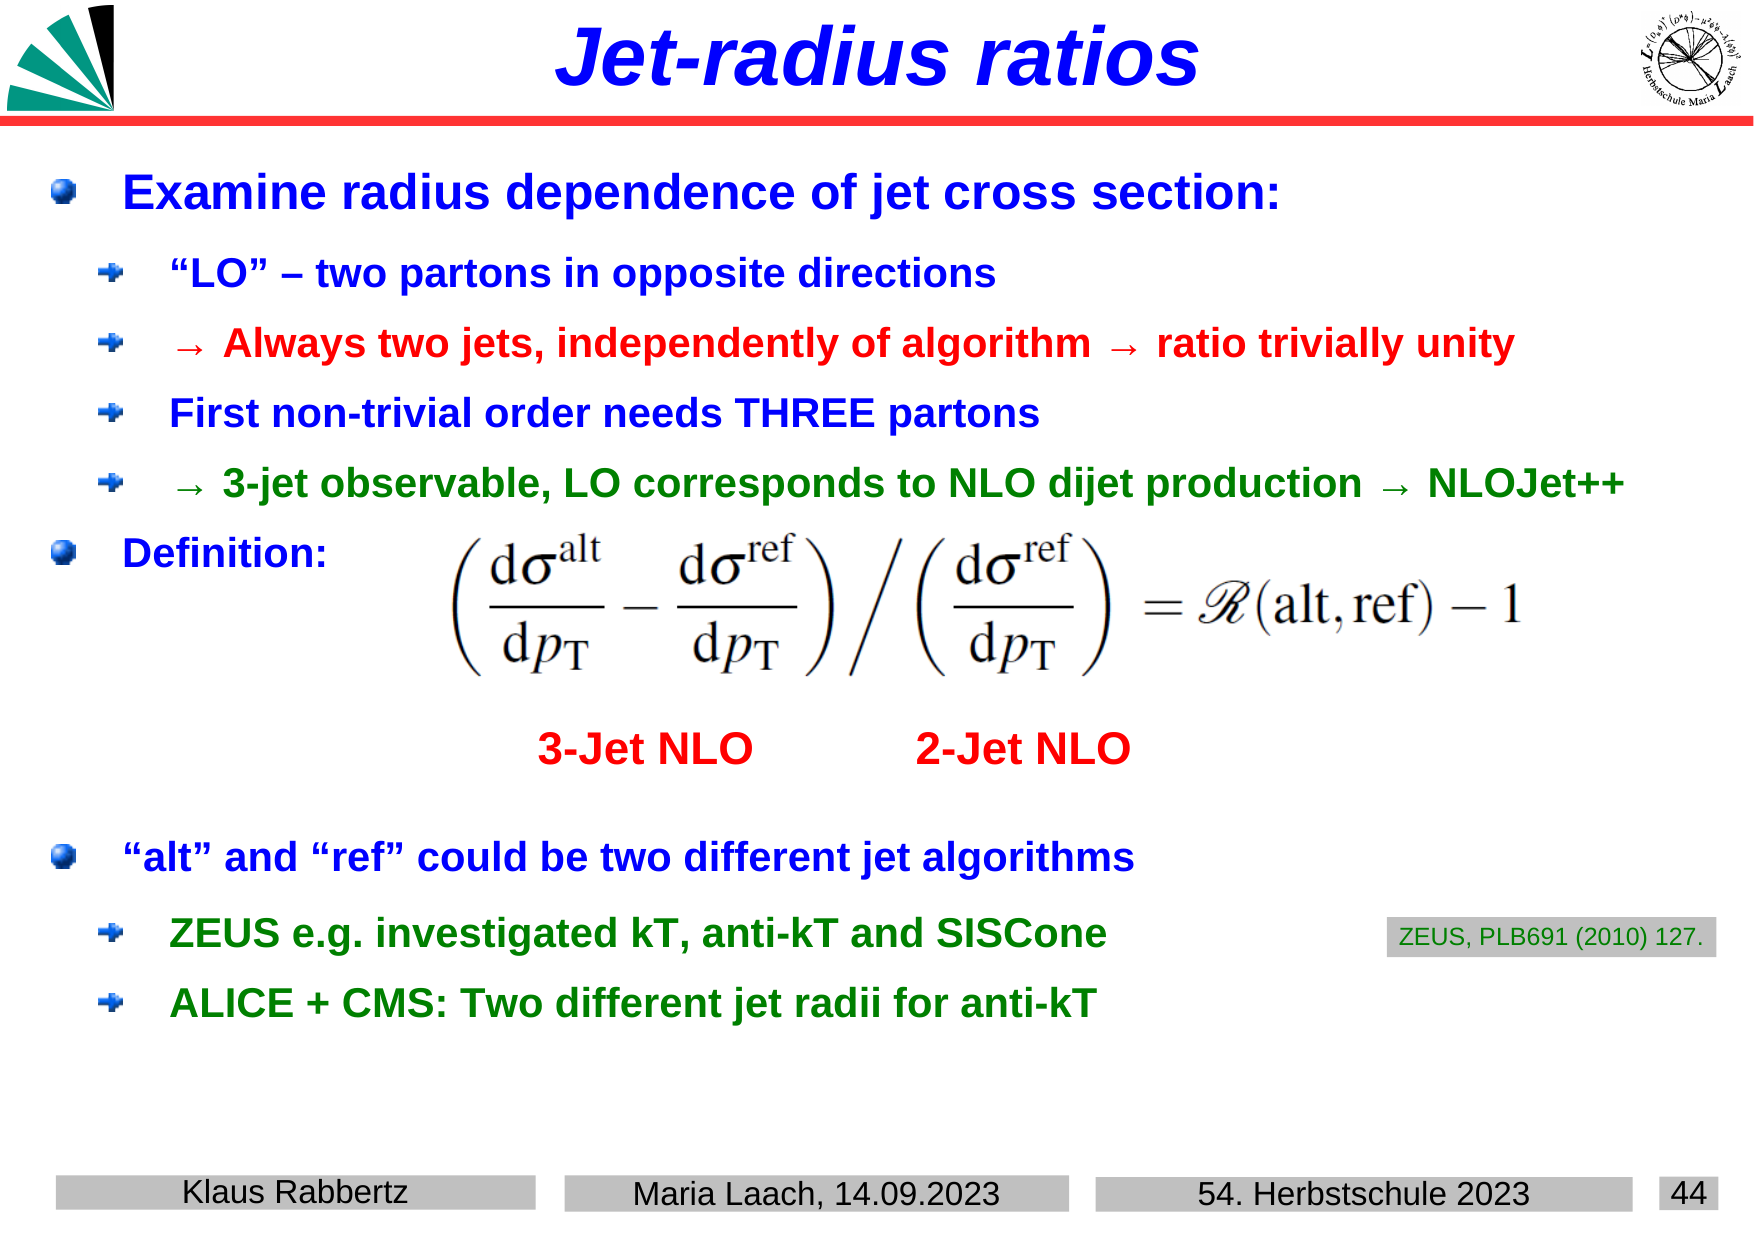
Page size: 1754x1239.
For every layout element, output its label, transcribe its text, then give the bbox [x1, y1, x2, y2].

picture [447, 528, 1528, 685]
title Jet-radius ratios [129, 0, 1627, 114]
picture [7, 5, 114, 112]
picture [1641, 11, 1741, 106]
text_box 3-Jet NLO [525, 717, 766, 781]
text_box 2-Jet NLO [903, 717, 1144, 781]
text_box ZEUS, PLB691 (2010) 127. [1386, 917, 1717, 958]
list Examine radius dependence of jet cross section: “LO” – two partons in opposite directions → Always two jets, independently of algorithm → ratio trivially unity First non-trivial order needs THREE partons → 3-jet observable, LO corresponds to NLO dijet production → NLOJet++ Definition: “alt” and “ref” could be two different jet algorithms ZEUS e.g. investigated kT, anti-kT and SISCone ALICE + CMS: Two different jet radii for anti-kT [39, 163, 1722, 1033]
